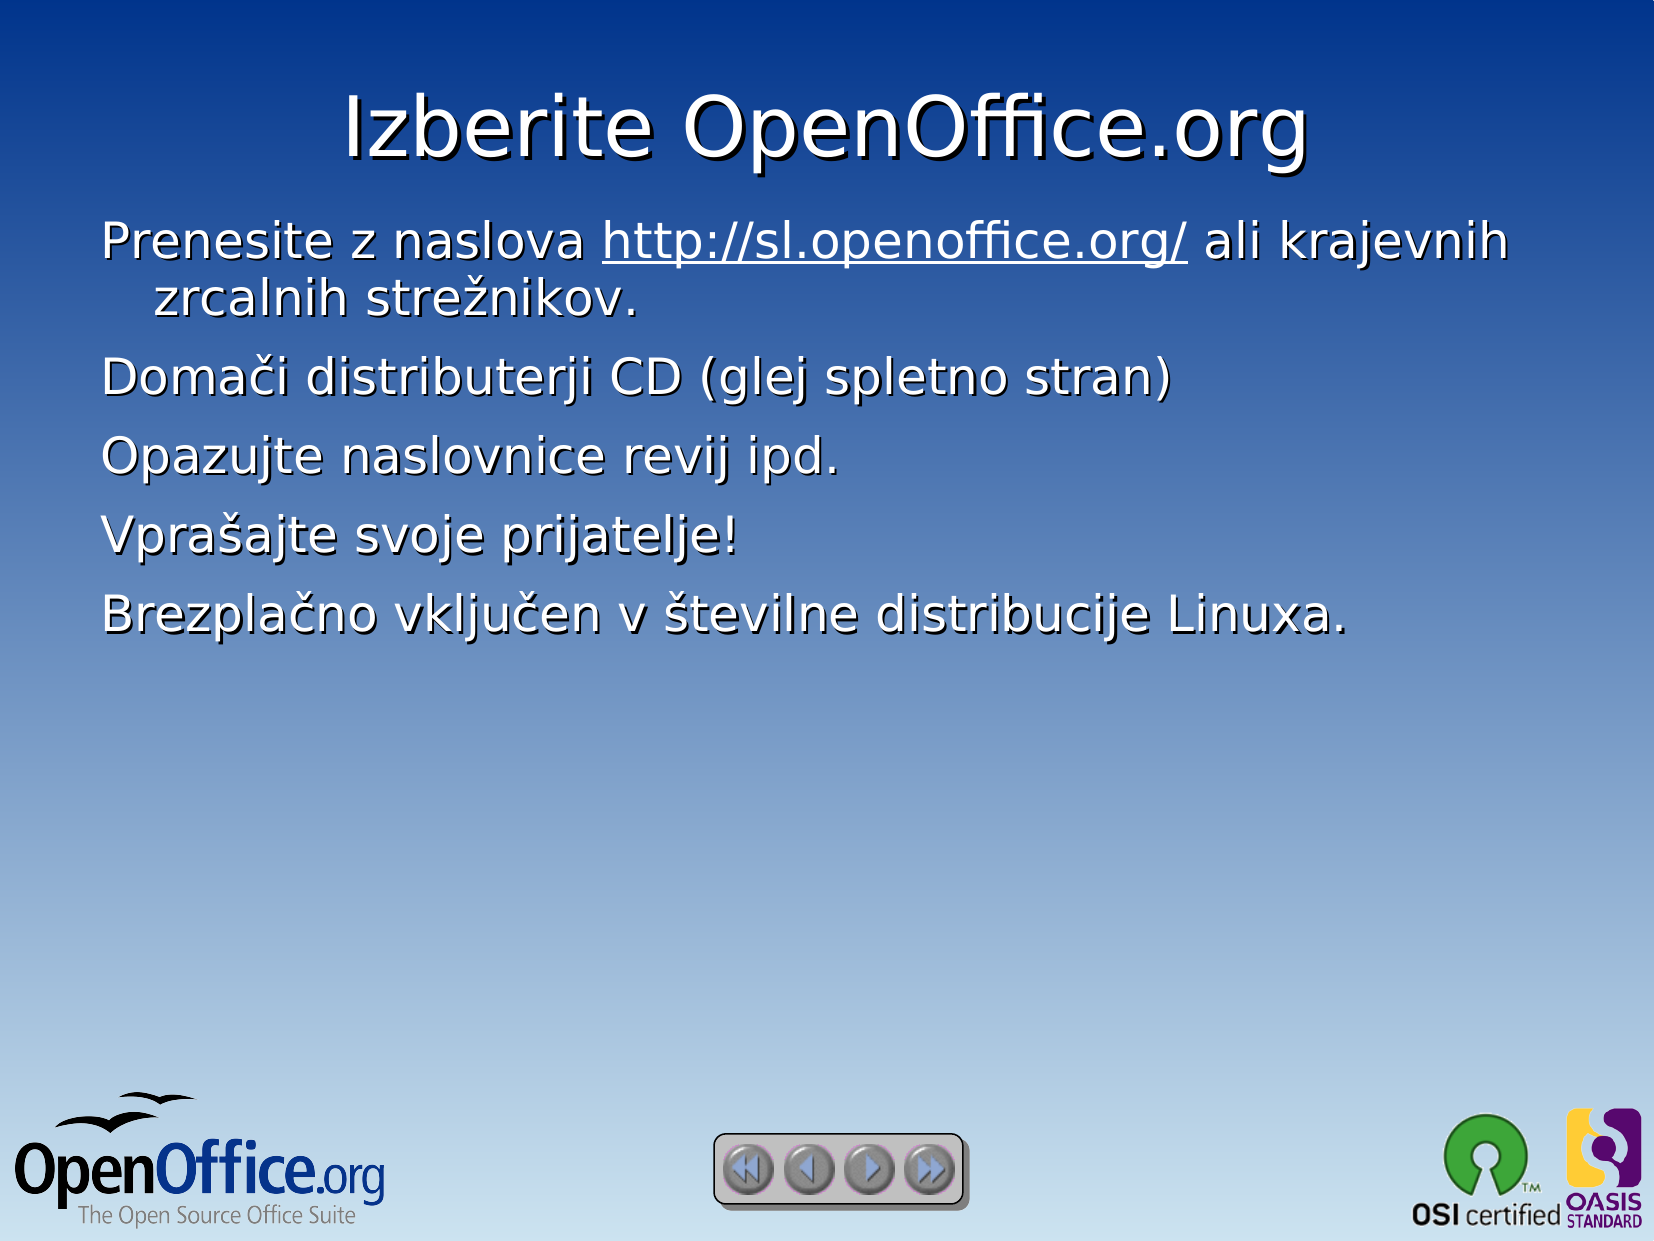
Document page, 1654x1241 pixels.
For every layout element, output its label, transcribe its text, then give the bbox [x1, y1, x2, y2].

picture [15, 1092, 384, 1229]
picture [1405, 1102, 1654, 1238]
text_box [714, 1133, 963, 1204]
title Izberite OpenOffice.org [82, 49, 1571, 208]
picture [723, 1144, 774, 1195]
picture [904, 1144, 955, 1195]
list Prenesite z naslova http://sl.openoffice.org/ ali krajevnih zrcalnih strežnikov. Domači distributerji CD (glej spletno stran) Opazujte naslovnice revij ipd. Vprašajte svoje prijatelje! Brezplačno vključen v številne distribucije Linuxa. [82, 212, 1571, 1070]
picture [784, 1144, 835, 1195]
picture [844, 1144, 895, 1195]
